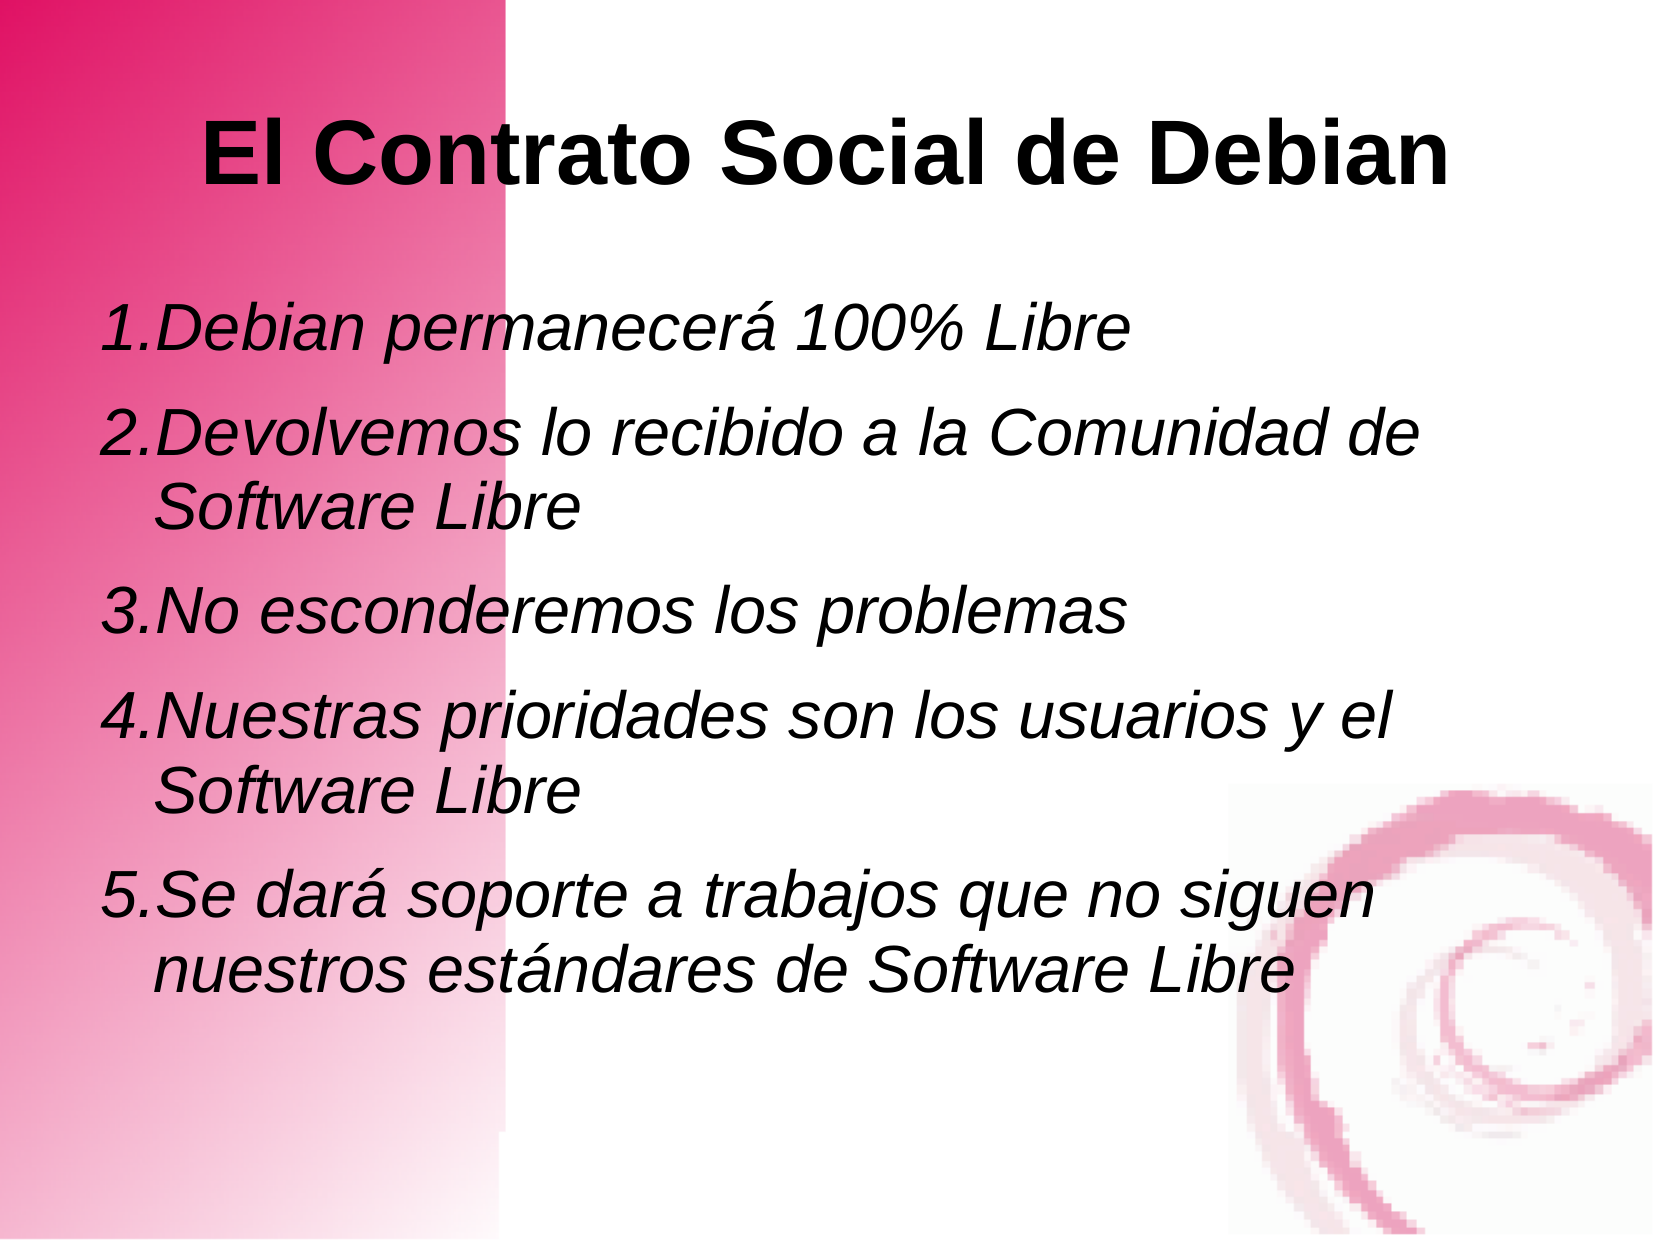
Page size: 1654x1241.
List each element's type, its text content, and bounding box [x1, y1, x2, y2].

list Debian permanecerá 100% Libre Devolvemos lo recibido a la Comunidad de Software Libre No esconderemos los problemas Nuestras prioridades son los usuarios y el Software Libre Se dará soporte a trabajos que no siguen nuestros estándares de Software Libre [82, 290, 1571, 1109]
title El Contrato Social de Debian [82, 49, 1571, 257]
picture [0, 0, 1654, 1241]
